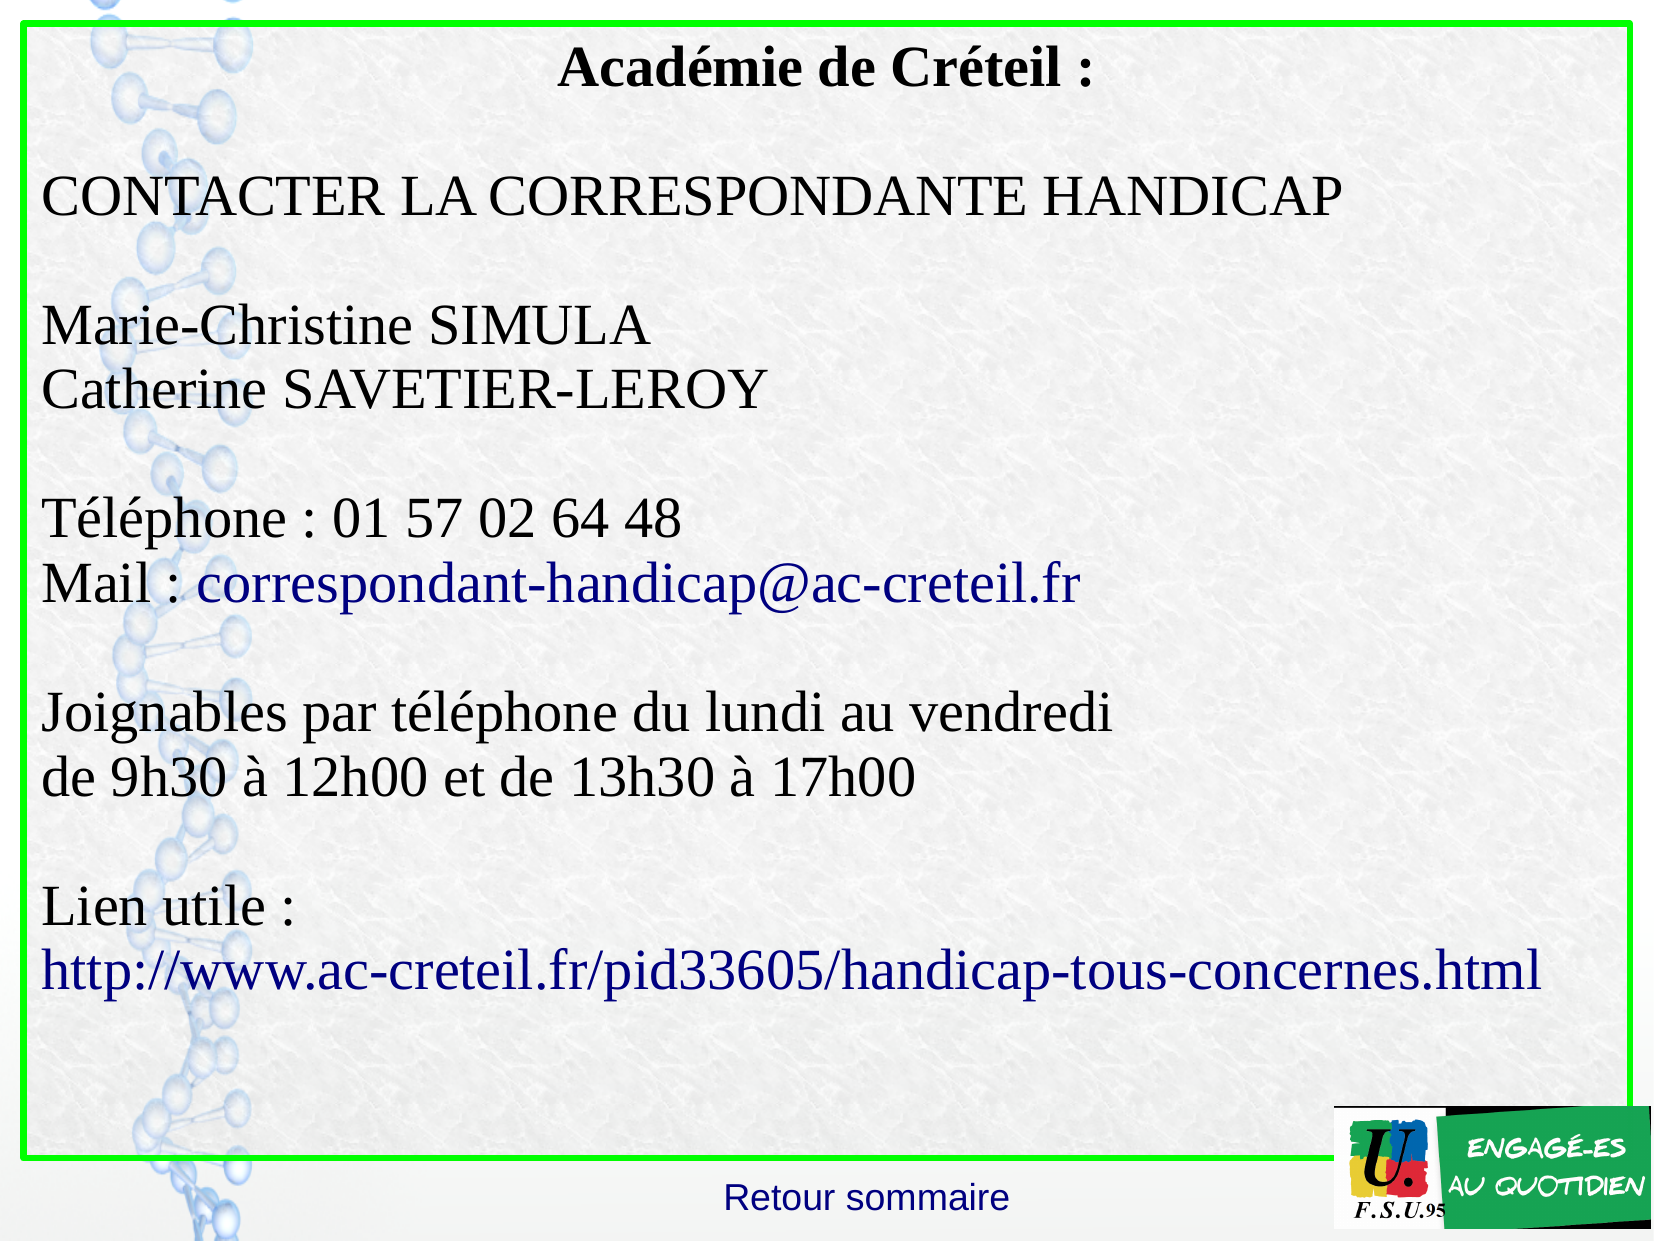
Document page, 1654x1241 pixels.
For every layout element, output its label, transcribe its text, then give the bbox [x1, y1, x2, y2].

text_box Retour sommaire [708, 1169, 1123, 1227]
text_box Académie de Créteil : CONTACTER LA CORRESPONDANTE HANDICAP Marie-Christine SIMULA Catherine SAVETIER-LEROY Téléphone : 01 57 02 64 48 Mail : correspondant-handicap@ac-creteil.fr Joignables par téléphone du lundi au vendredi de 9h30 à 12h00 et de 13h30 à 17h00 Lien utile : http://www.ac-creteil.fr/pid33605/handicap-tous-concernes.html [23, 23, 1630, 1159]
picture [0, 0, 1654, 1241]
